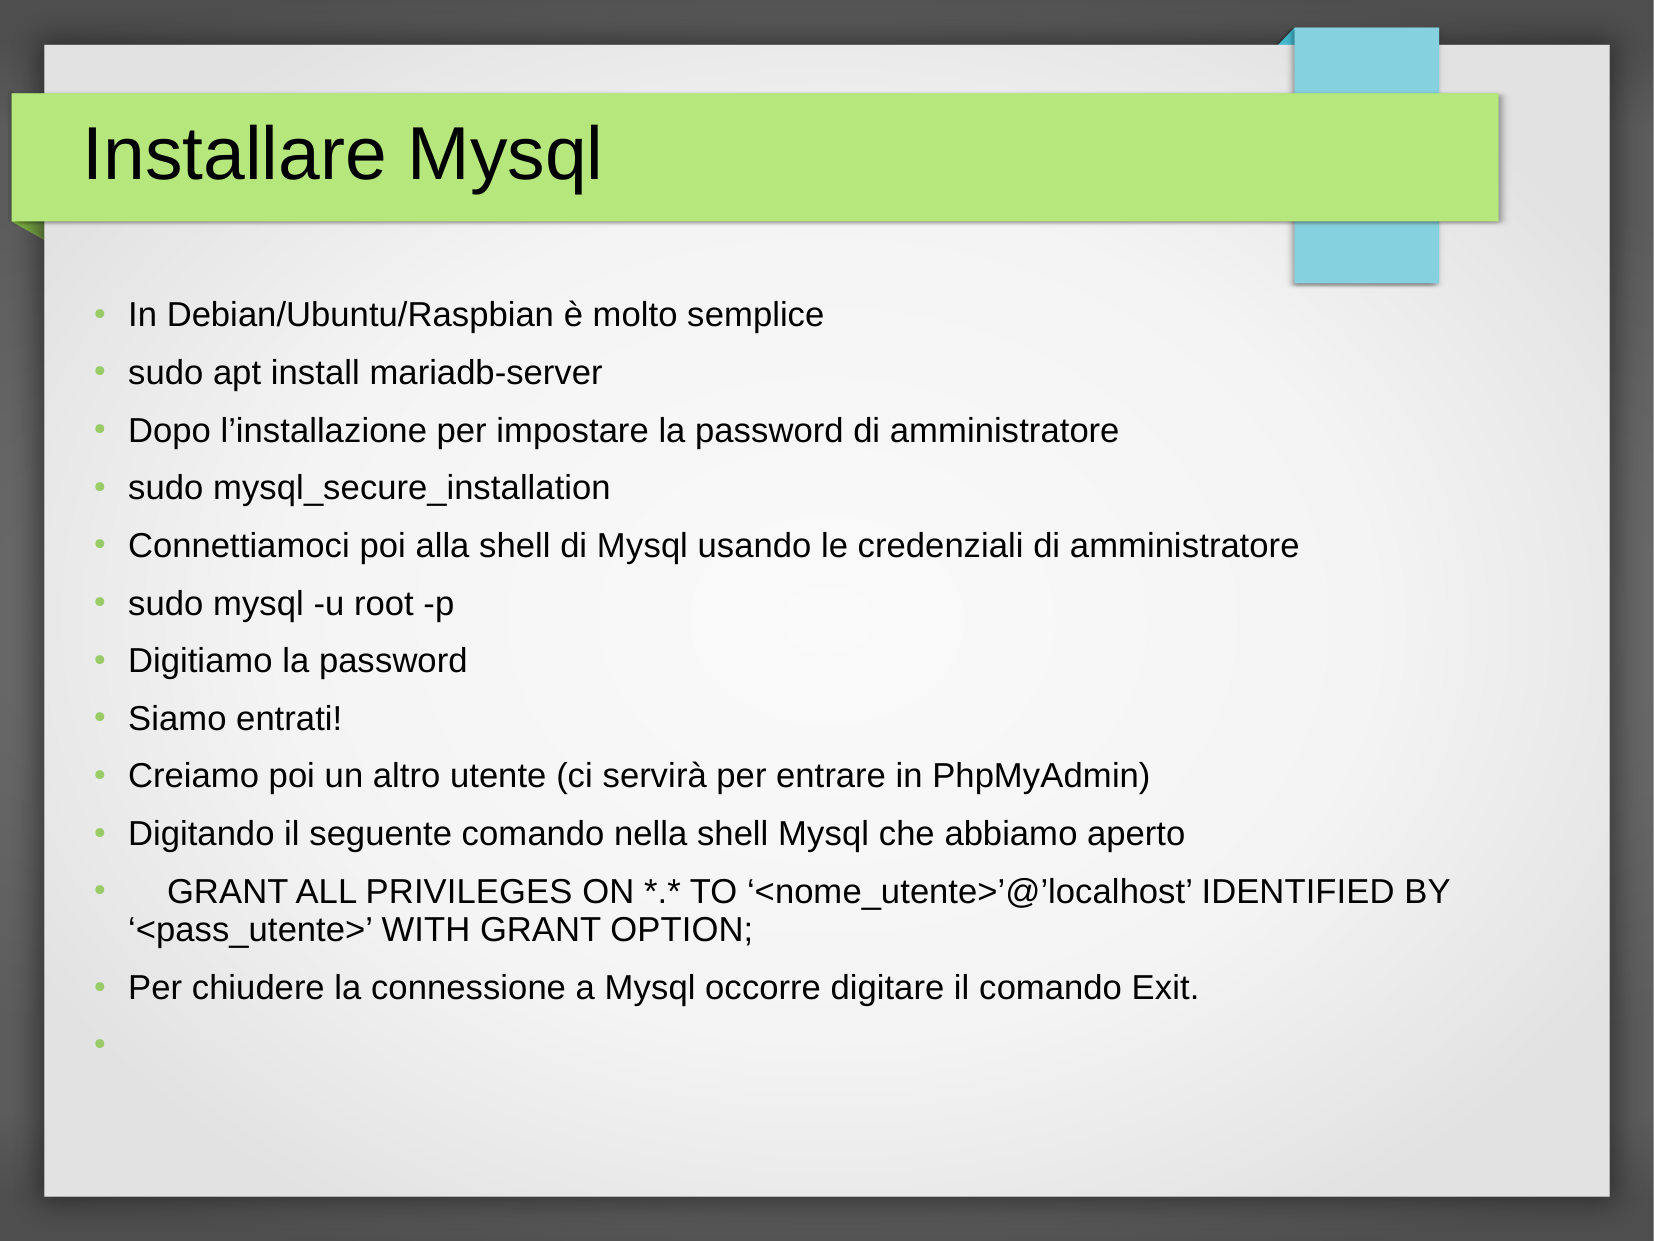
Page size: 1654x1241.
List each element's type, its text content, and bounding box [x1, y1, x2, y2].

picture [0, 0, 1654, 1241]
title Installare Mysql [82, 94, 1264, 213]
list In Debian/Ubuntu/Raspbian è molto semplice sudo apt install mariadb-server Dopo l’installazione per impostare la password di amministratore sudo mysql_secure_installation Connettiamoci poi alla shell di Mysql usando le credenziali di amministratore sudo mysql -u root -p Digitiamo la password Siamo entrati! Creiamo poi un altro utente (ci servirà per entrare in PhpMyAdmin) Digitando il seguente comando nella shell Mysql che abbiamo aperto GRANT ALL PRIVILEGES ON *.* TO ‘<nome_utente>’@’localhost’ IDENTIFIED BY ‘<pass_utente>’ WITH GRANT OPTION; Per chiudere la connessione a Mysql occorre digitare il comando Exit. [82, 295, 1571, 1015]
